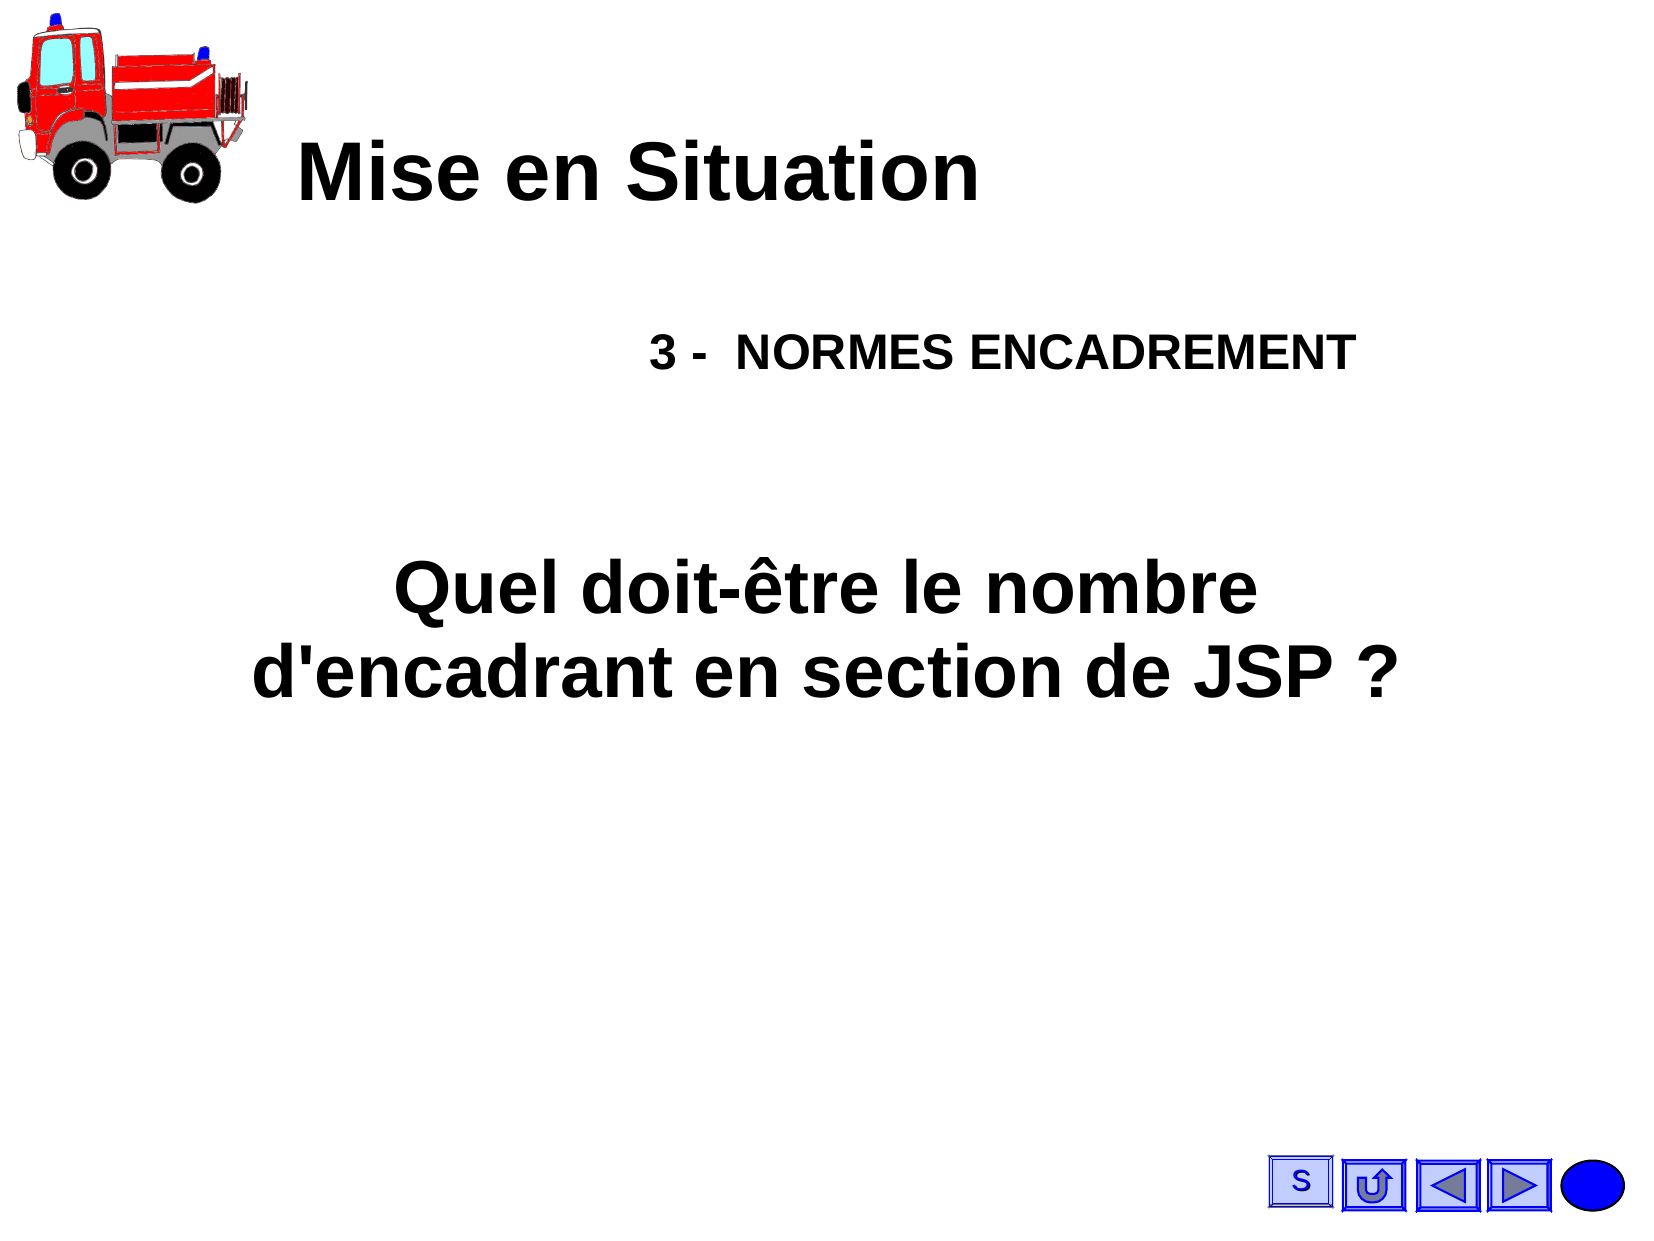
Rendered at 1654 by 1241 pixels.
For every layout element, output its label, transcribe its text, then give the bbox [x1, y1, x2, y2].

list Quel doit-être le nombre d'encadrant en section de JSP ? [177, 413, 1477, 849]
text_box 3 - NORMES ENCADREMENT [649, 324, 1470, 400]
picture [8, 8, 257, 216]
text_box [1561, 1160, 1625, 1211]
text_box Mise en Situation [281, 118, 1020, 227]
